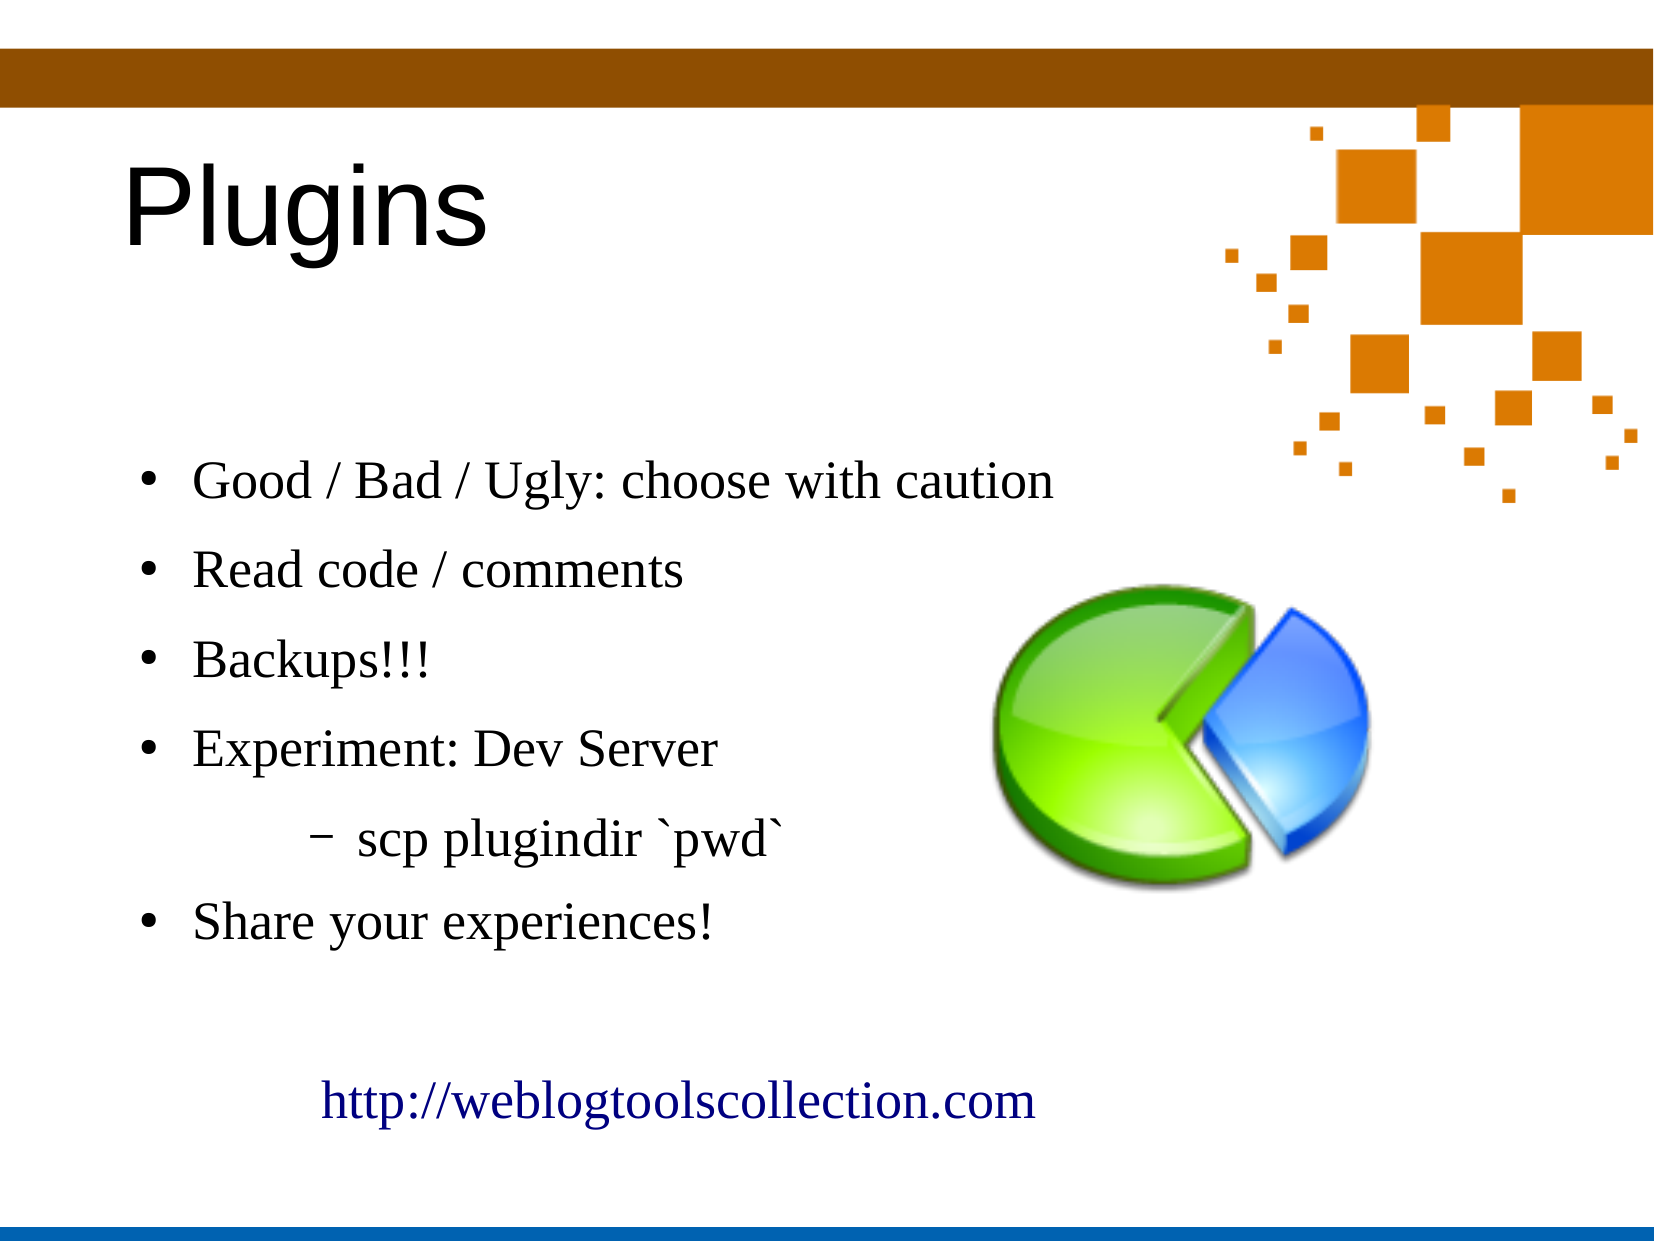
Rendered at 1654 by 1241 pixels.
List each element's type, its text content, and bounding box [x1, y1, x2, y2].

list Good / Bad / Ugly: choose with caution Read code / comments Backups!!! Experiment: Dev Server scp plugindir `pwd` Share your experiences! http://weblogtoolscollection.com [121, 450, 1238, 1175]
title Plugins [121, 102, 1533, 311]
picture [0, 0, 1654, 1227]
